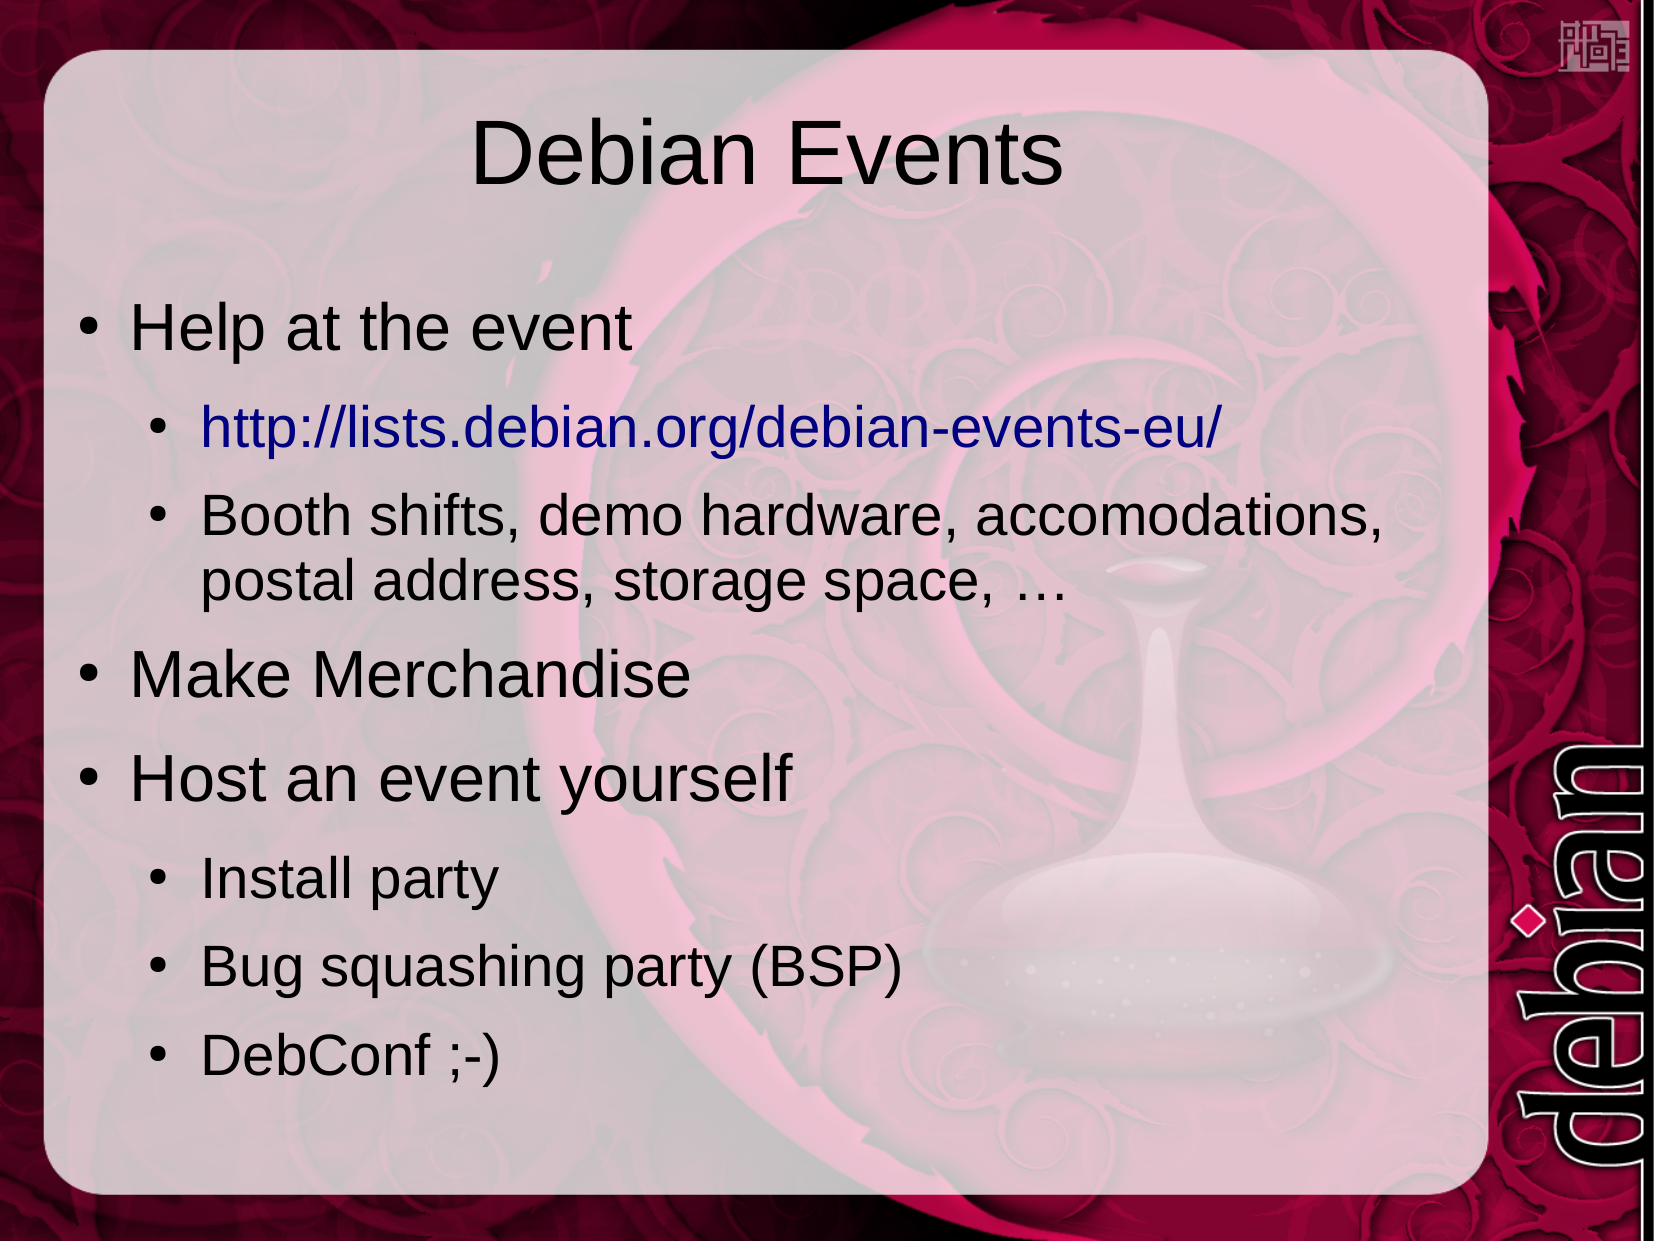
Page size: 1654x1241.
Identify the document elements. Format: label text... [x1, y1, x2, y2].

picture [0, 0, 1654, 1241]
list Help at the event http://lists.debian.org/debian-events-eu/ Booth shifts, demo hardware, accomodations, postal address, storage space, … Make Merchandise Host an event yourself Install party Bug squashing party (BSP) DebConf ;-) [59, 290, 1477, 1109]
title Debian Events [59, 49, 1477, 257]
